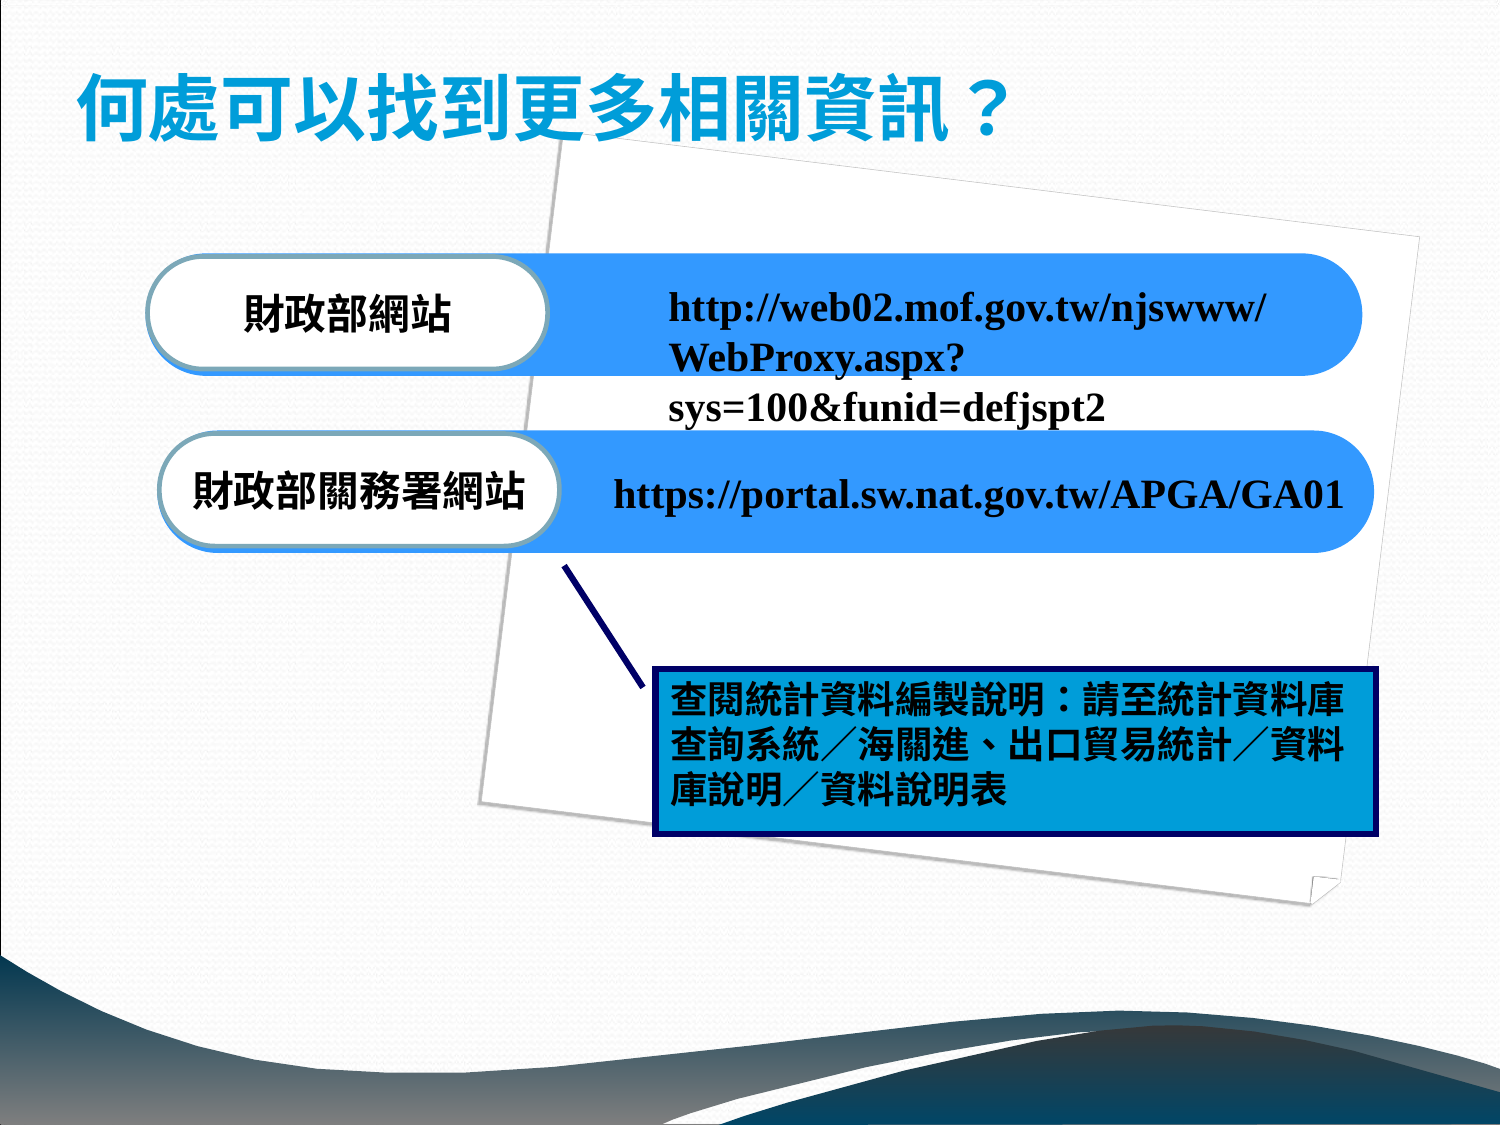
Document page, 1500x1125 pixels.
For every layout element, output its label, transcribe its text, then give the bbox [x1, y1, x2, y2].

text_box http://web02.mof.gov.tw/njswww/WebProxy.aspx?sys=100&funid=defjspt2 [151, 255, 1361, 374]
title 何處可以找到更多相關資訊？ [75, 54, 1426, 138]
text_box 查閱統計資料編製說明：請至統計資料庫查詢系統／海關進、出口貿易統計／資料庫說明／資料說明表 [655, 669, 1376, 834]
text_box 財政部關務署網站 [159, 433, 560, 547]
text_box https://portal.sw.nat.gov.tw/APGA/GA01 [162, 432, 1372, 551]
text_box 財政部網站 [147, 256, 548, 370]
